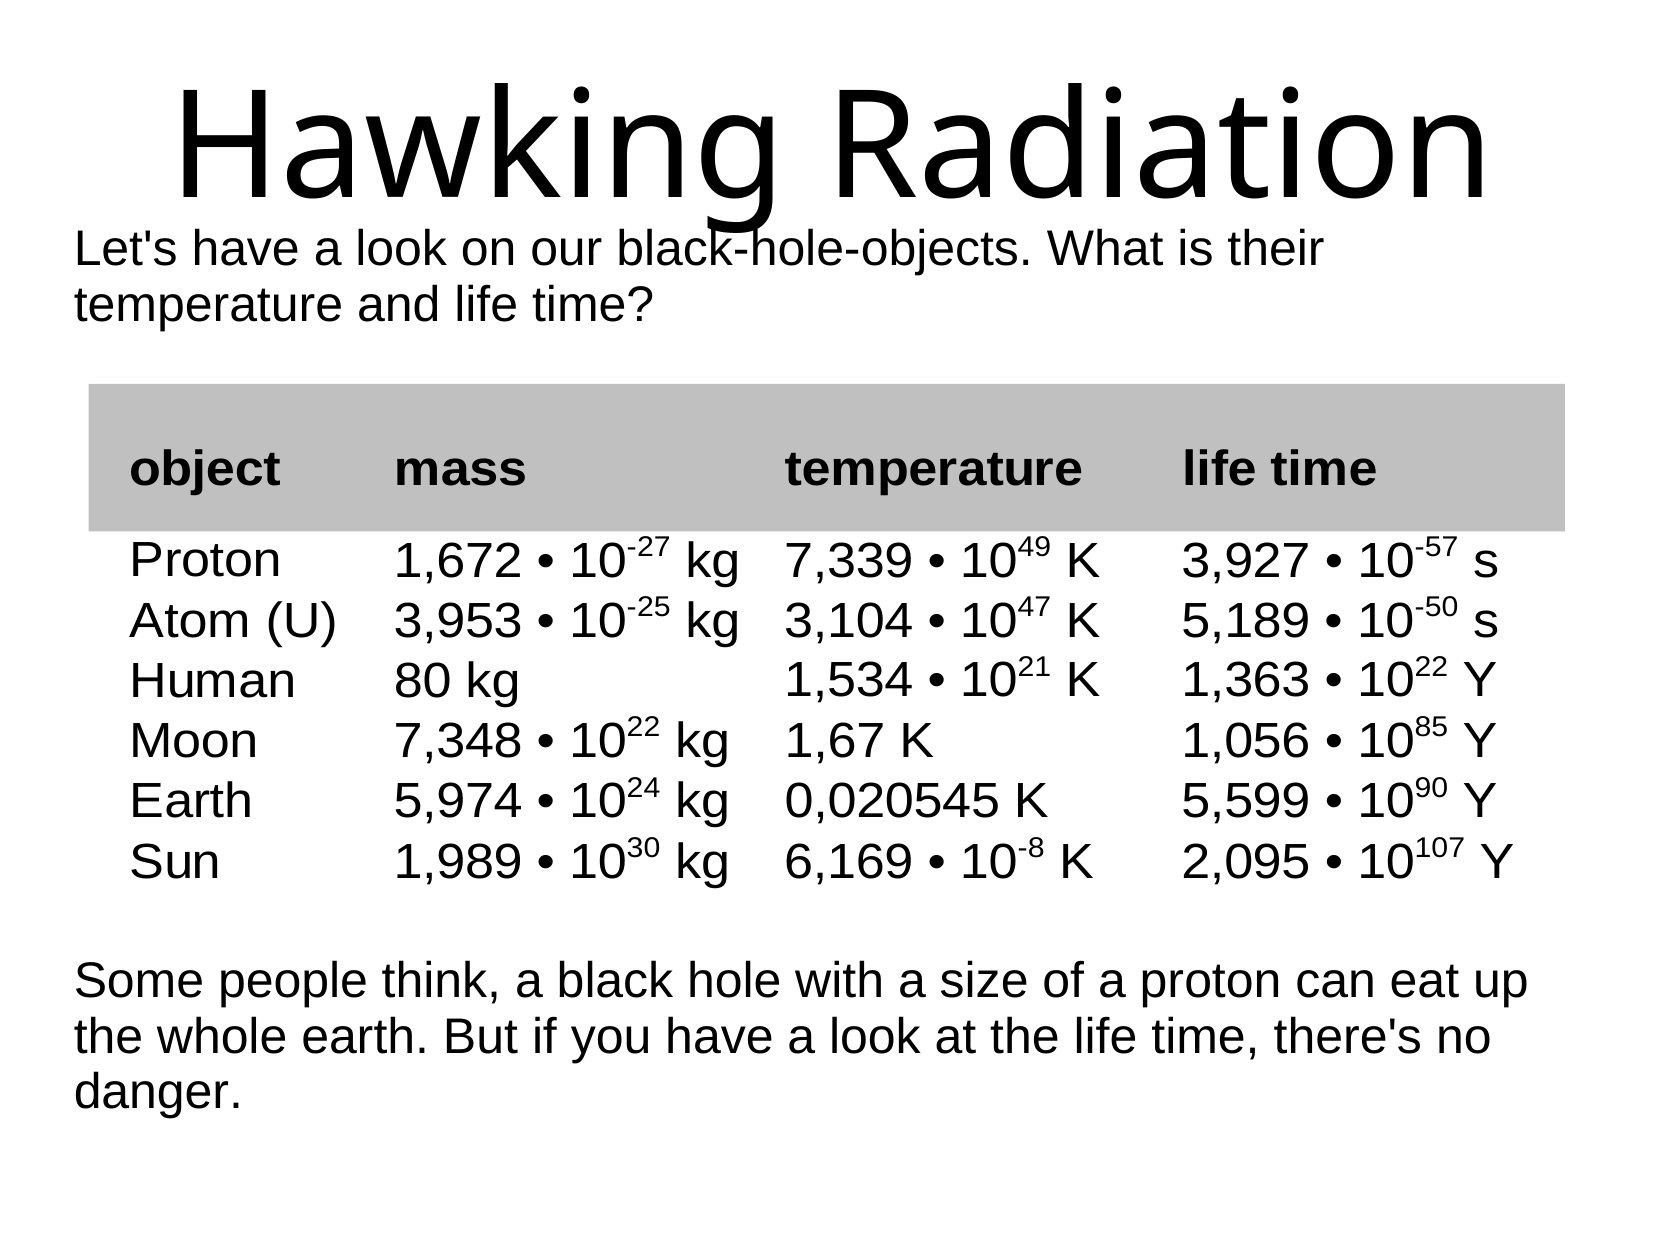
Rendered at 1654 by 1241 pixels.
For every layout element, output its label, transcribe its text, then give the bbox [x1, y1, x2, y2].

text_box Let's have a look on our black-hole-objects. What is their temperature and life time? [59, 212, 1595, 339]
chart [126, 405, 1536, 894]
text_box Some people think, a black hole with a size of a proton can eat up the whole earth. But if you have a look at the life time, there's no danger. [59, 944, 1595, 1127]
text_box Hawking Radiation [34, 29, 1630, 239]
text_box [88, 383, 1565, 532]
